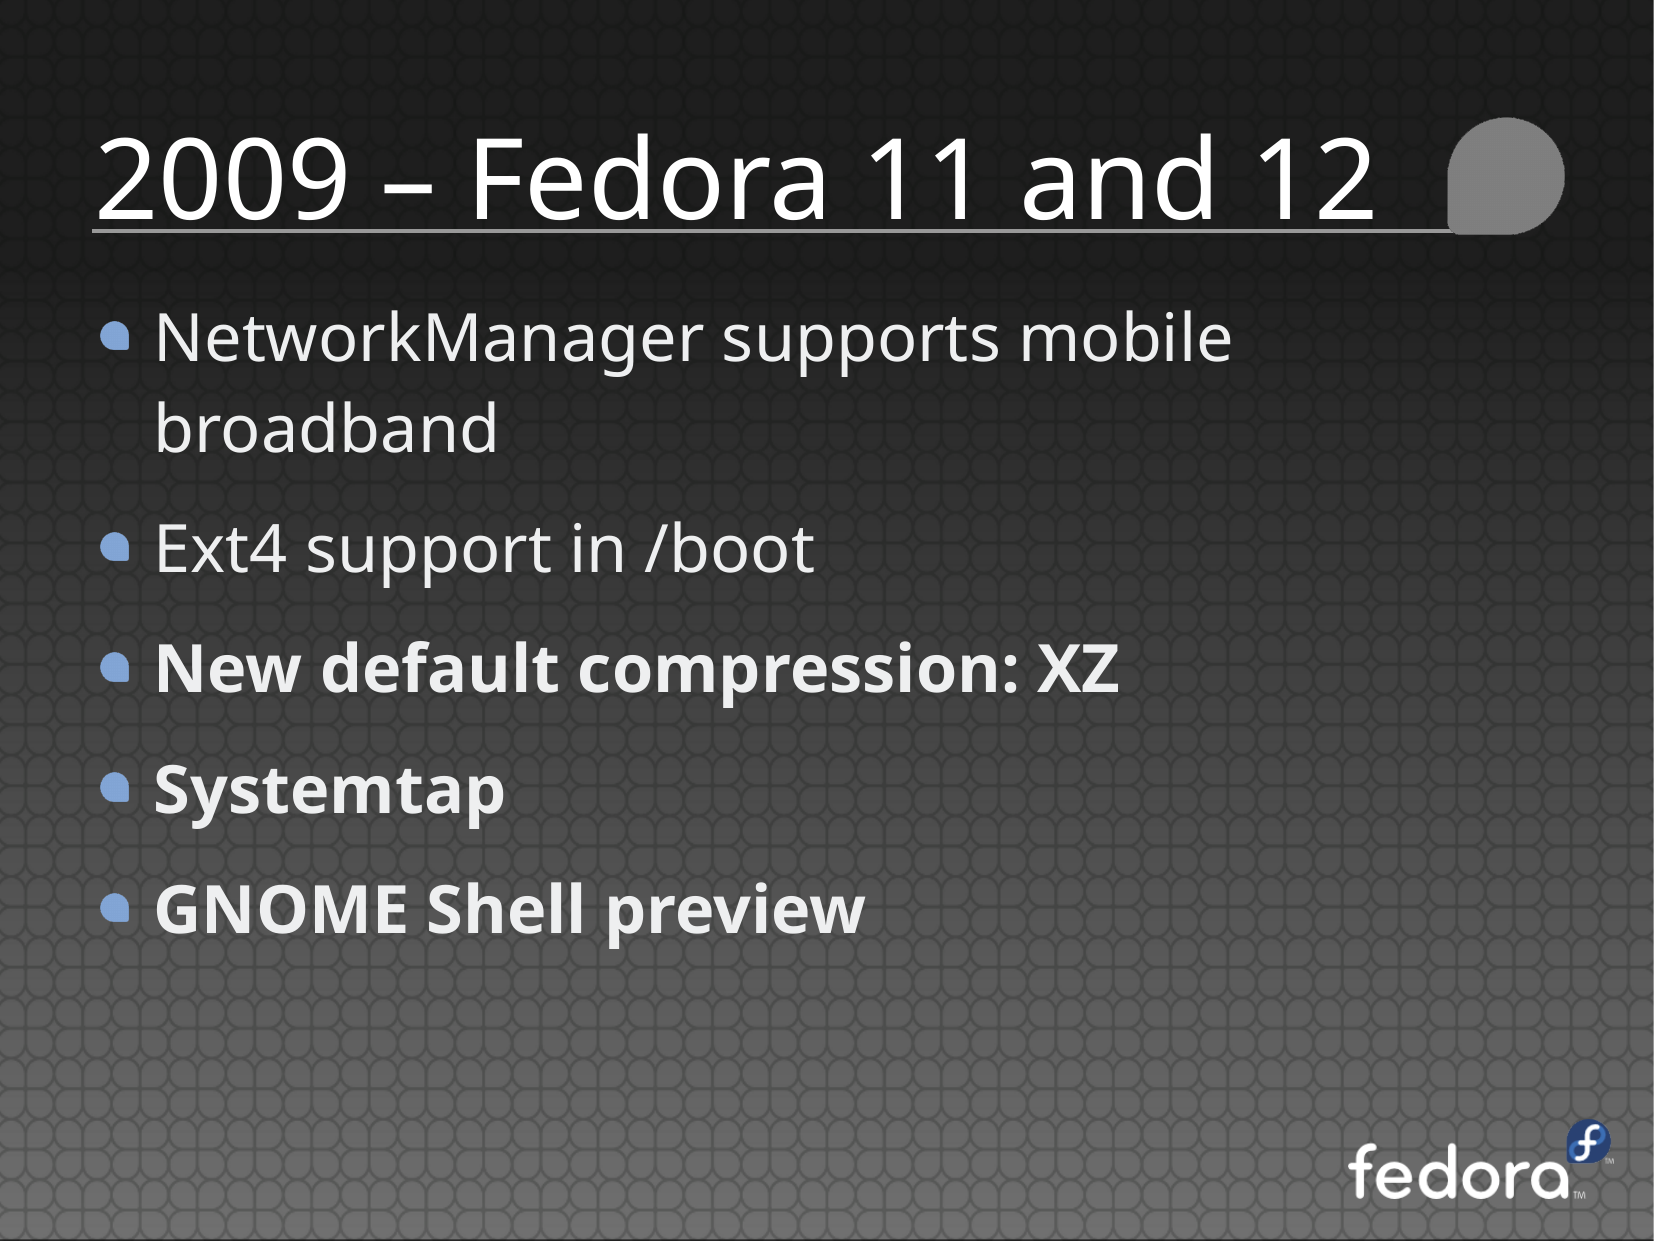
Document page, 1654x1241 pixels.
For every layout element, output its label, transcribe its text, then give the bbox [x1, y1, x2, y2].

title 2009 – Fedora 11 and 12 [94, 100, 1426, 251]
list NetworkManager supports mobile broadband Ext4 support in /boot New default compression: XZ Systemtap GNOME Shell preview [82, 290, 1571, 1094]
picture [0, 0, 1654, 1241]
